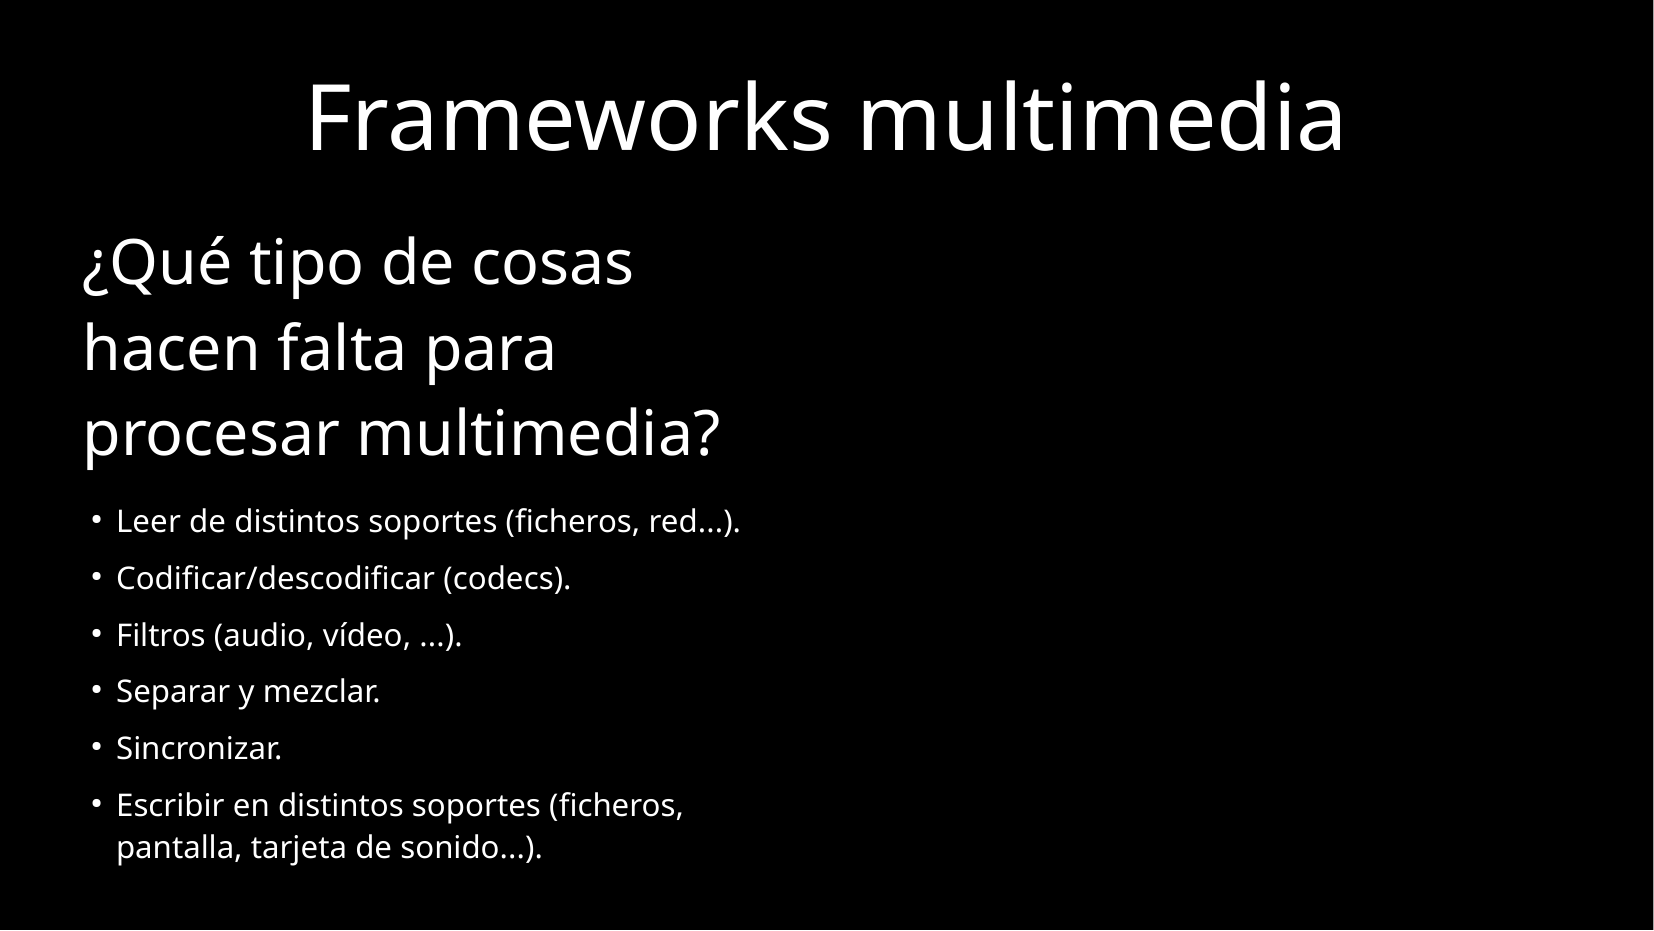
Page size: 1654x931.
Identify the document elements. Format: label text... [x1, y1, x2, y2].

list Leer de distintos soportes (ficheros, red...). Codificar/descodificar (codecs). Filtros (audio, vídeo, ...). Separar y mezclar. Sincronizar. Escribir en distintos soportes (ficheros, pantalla, tarjeta de sonido...). [82, 499, 809, 871]
list ¿Qué tipo de cosas hacen falta para procesar multimedia? [82, 217, 809, 475]
title Frameworks multimedia [82, 37, 1571, 193]
